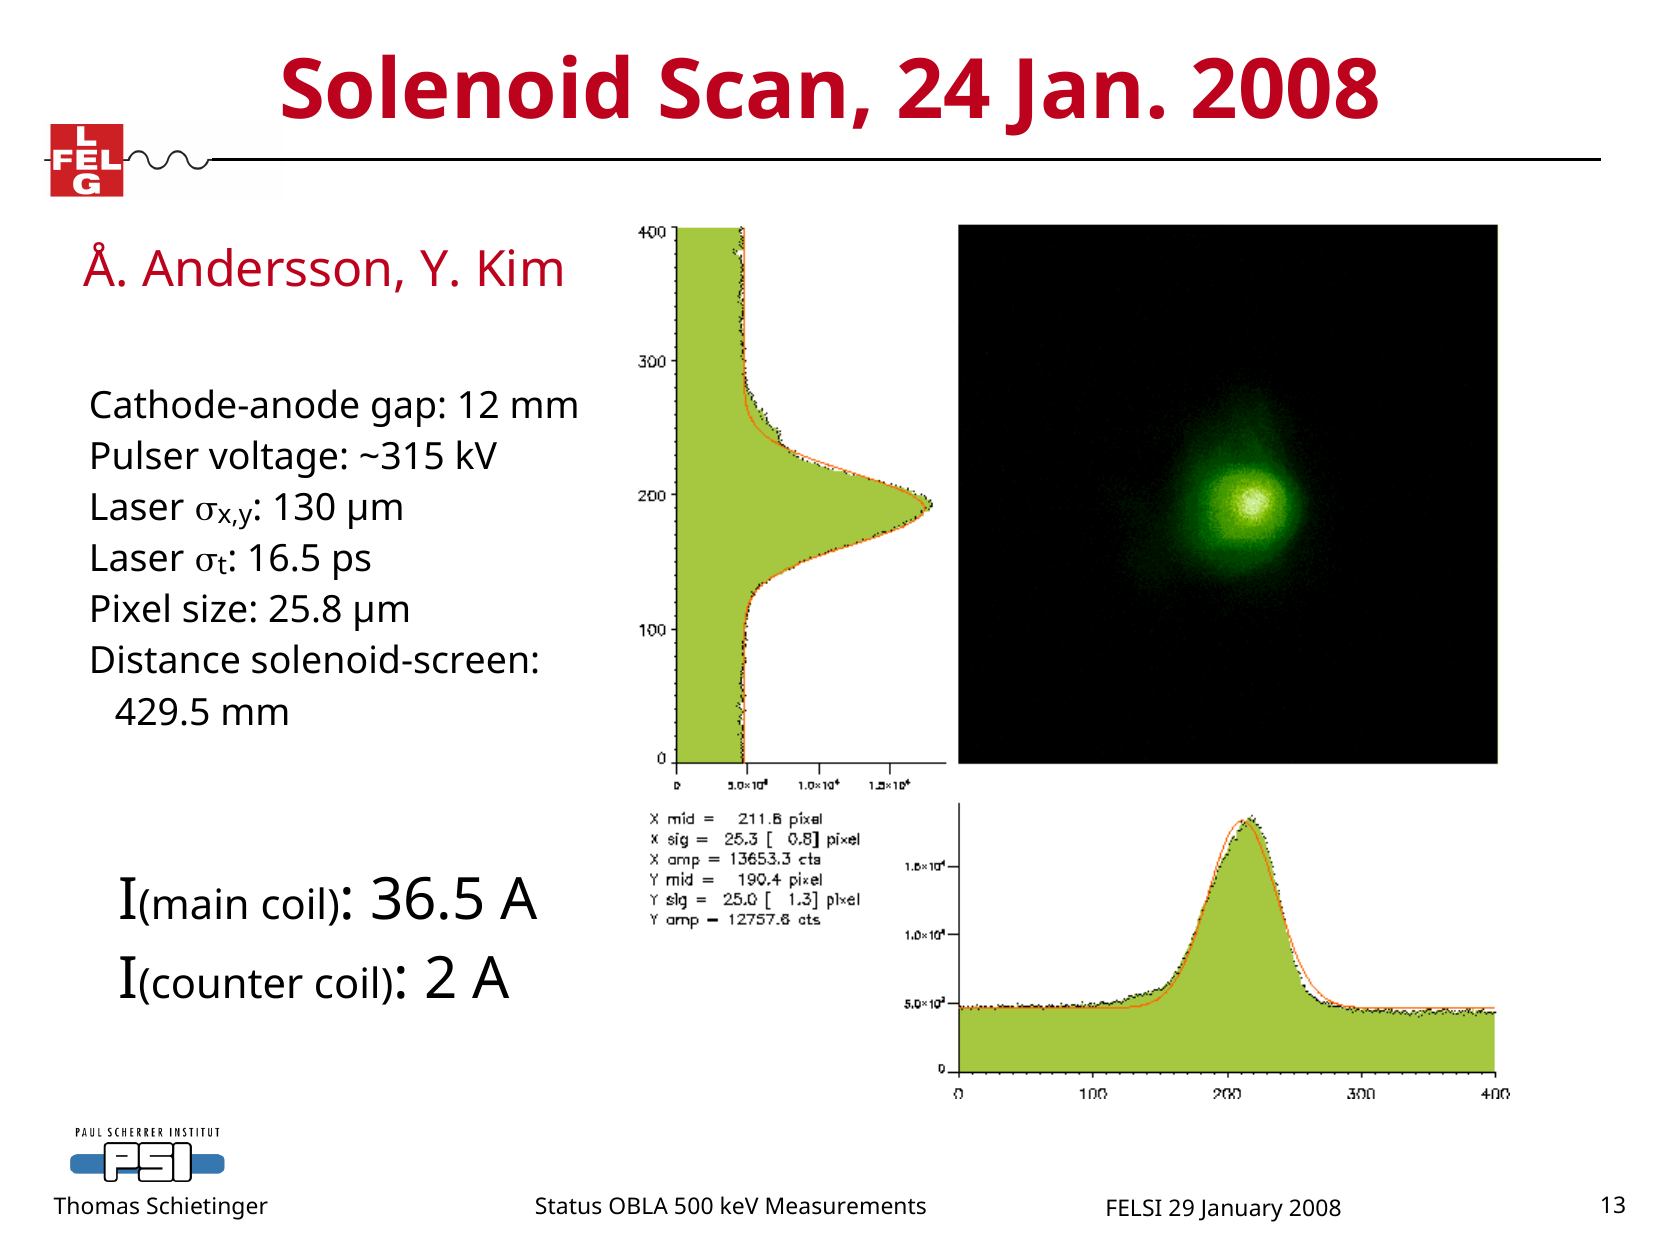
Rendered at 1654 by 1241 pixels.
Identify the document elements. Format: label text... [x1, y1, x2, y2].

text_box Cathode-anode gap: 12 mm Pulser voltage: ~315 kV Laser x,y: 130 µm Laser t: 16.5 ps Pixel size: 25.8 µm Distance solenoid-screen: 429.5 mm [85, 378, 611, 704]
text_box I(main coil): 36.5 A I(counter coil): 2 A [114, 857, 561, 992]
picture [42, 118, 283, 202]
picture [61, 1115, 235, 1190]
text_box Å. Andersson, Y. Kim [79, 232, 568, 295]
title Solenoid Scan, 24 Jan. 2008 [124, 17, 1537, 156]
picture [637, 213, 1510, 1099]
